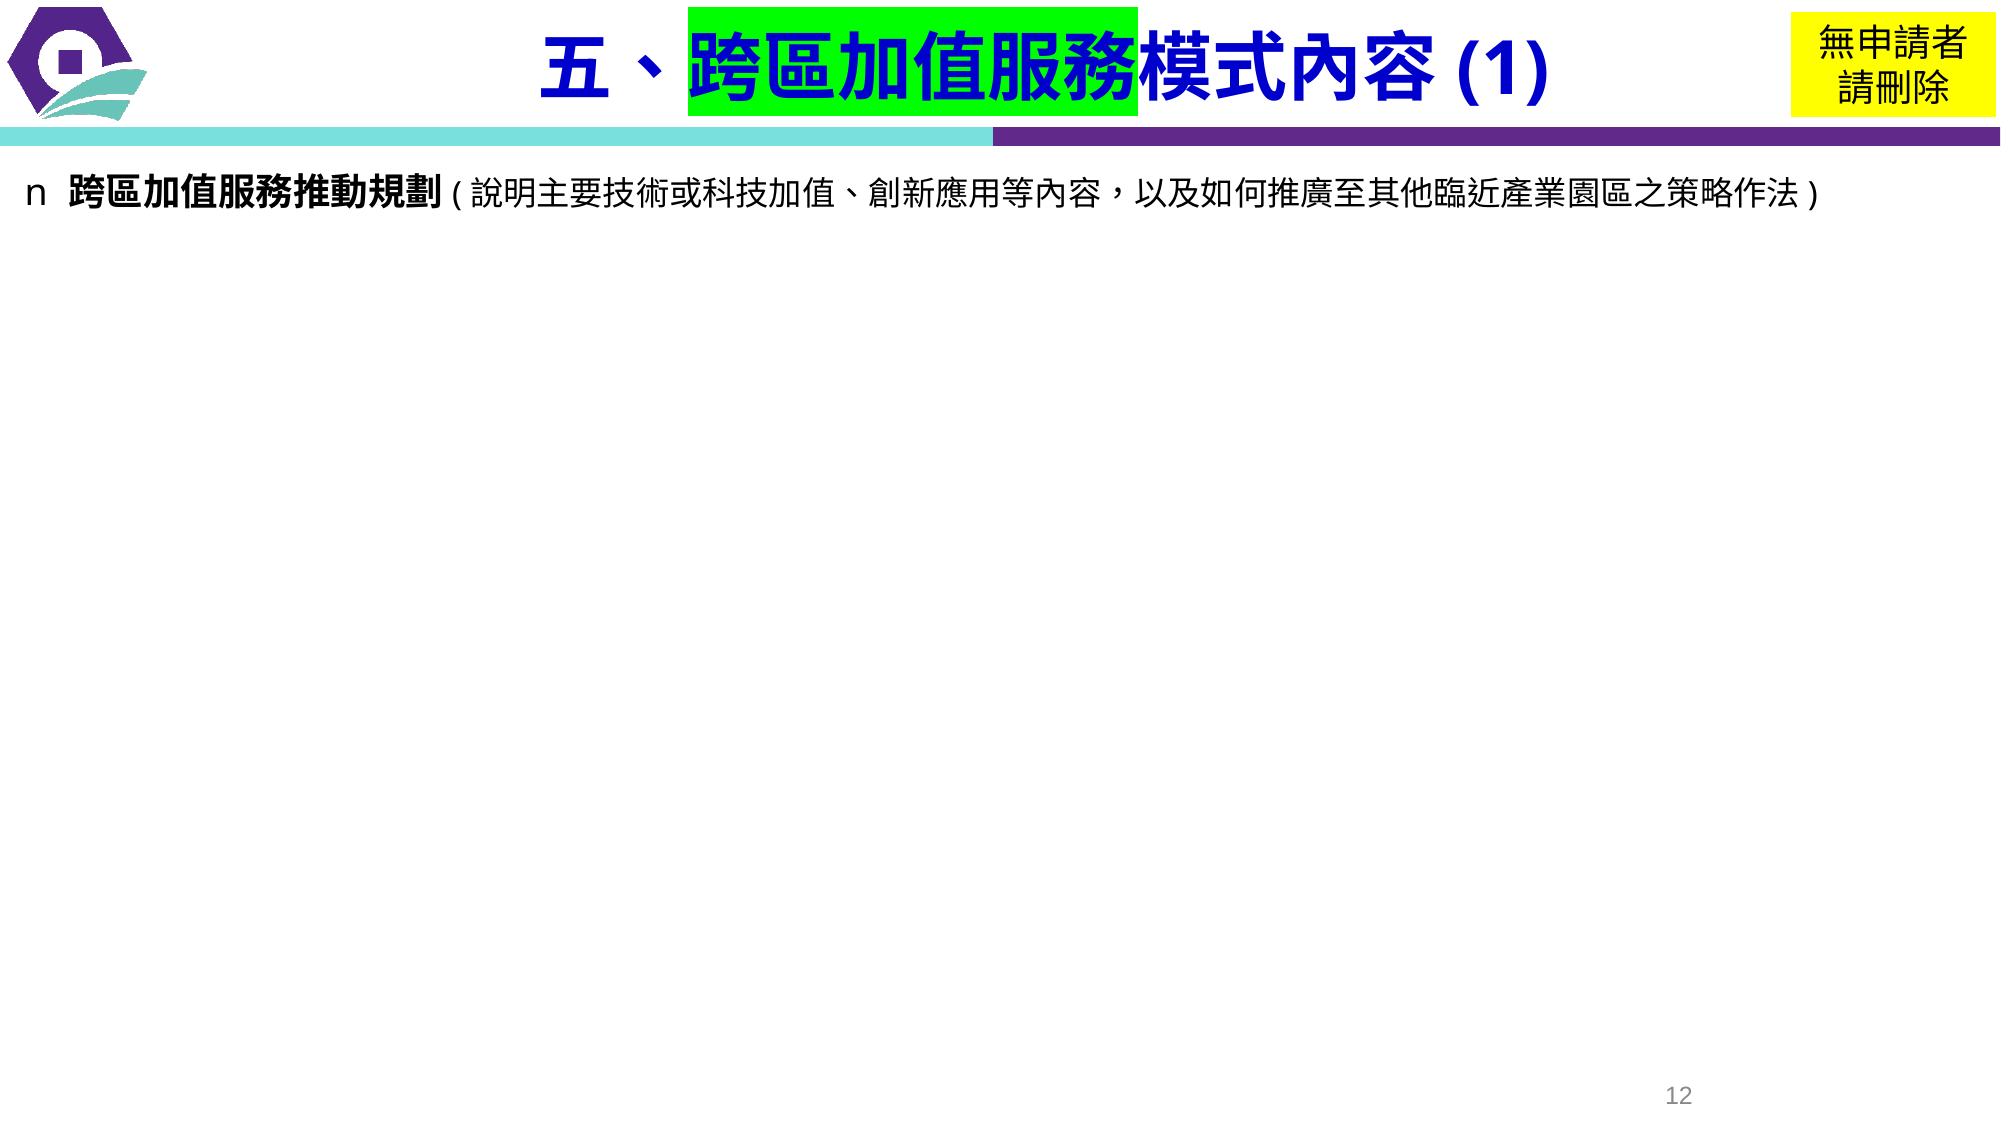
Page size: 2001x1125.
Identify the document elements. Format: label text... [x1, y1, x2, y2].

text_box 跨區加值服務推動規劃(說明主要技術或科技加值、創新應用等內容，以及如何推廣至其他臨近產業園區之策略作法) [10, 161, 1980, 221]
text_box 無申請者請刪除 [1791, 12, 1996, 117]
title 五、跨區加值服務模式內容(1) [0, 11, 2000, 114]
text_box 12 [1650, 1065, 2000, 1125]
